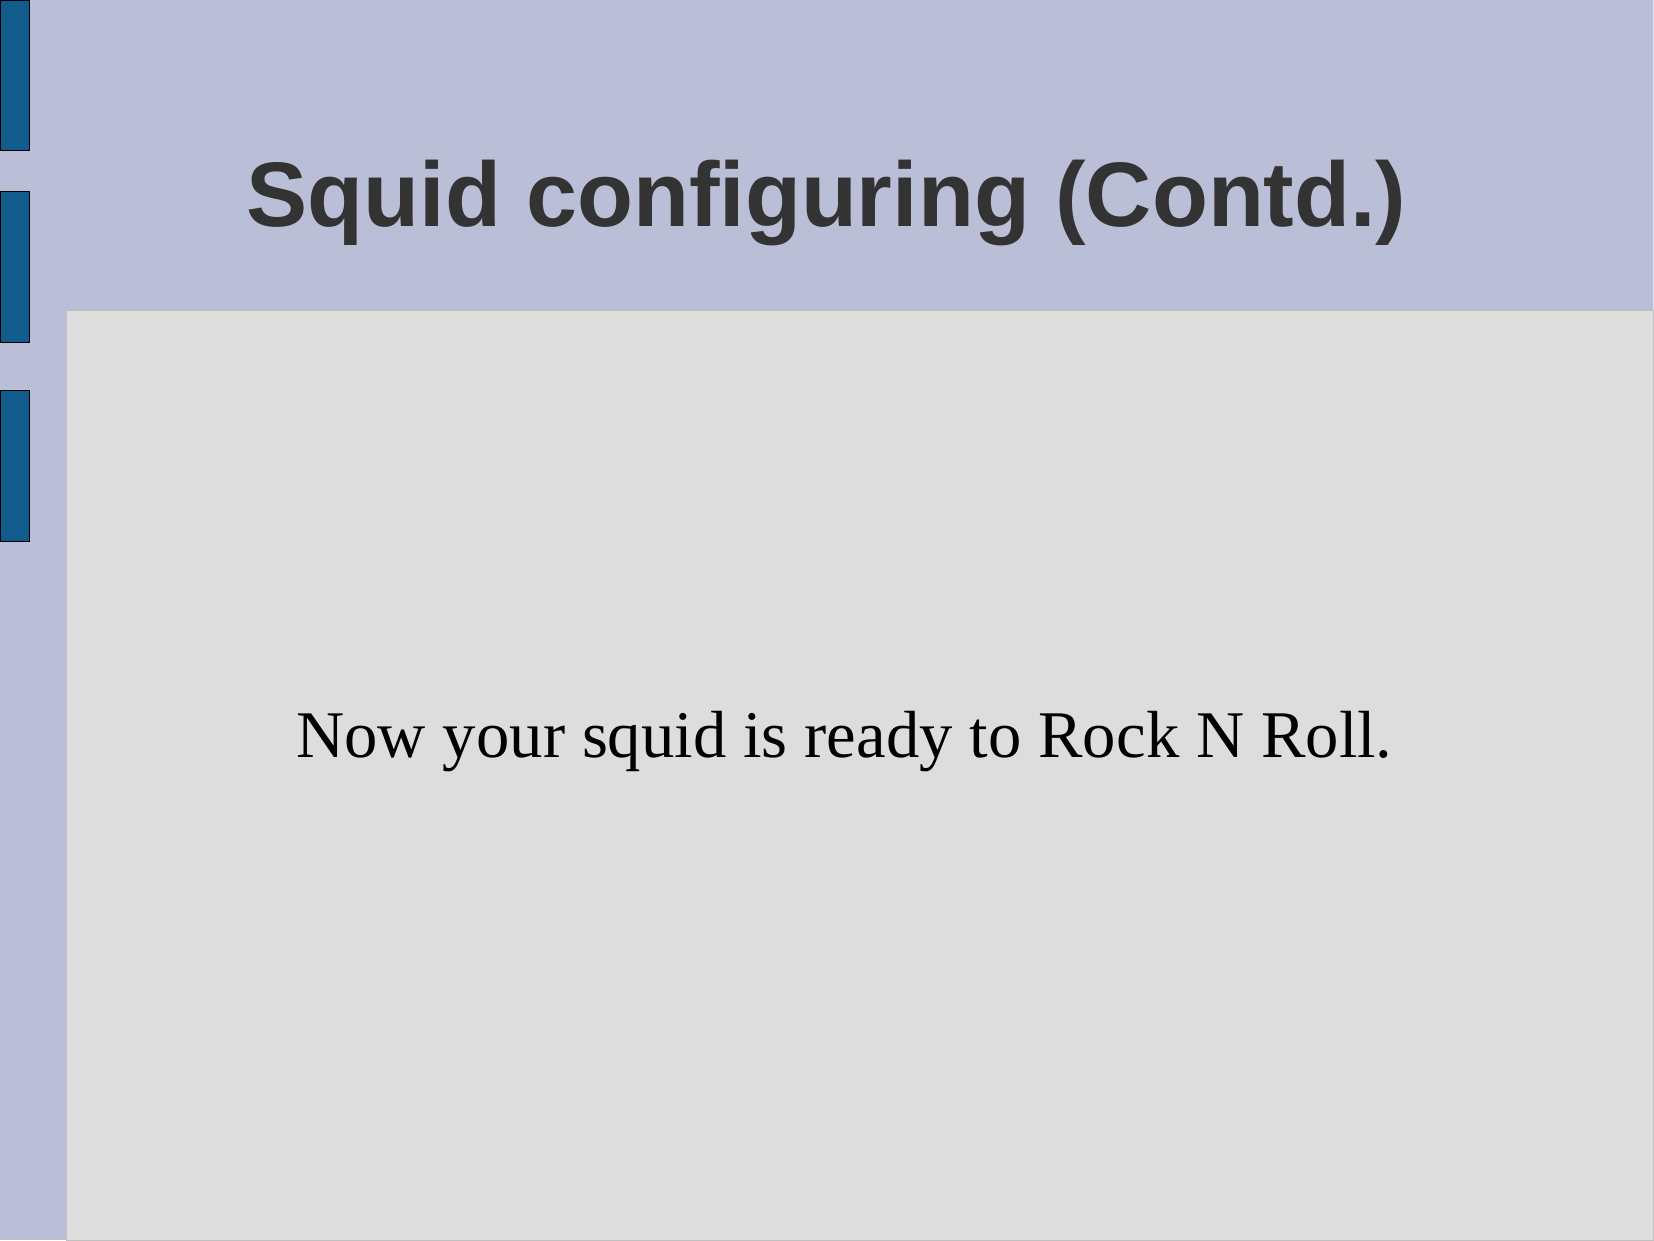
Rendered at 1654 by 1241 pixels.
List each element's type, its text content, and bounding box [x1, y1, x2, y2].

title Squid configuring (Contd.) [121, 91, 1534, 299]
subtitle Now your squid is ready to Rock N Roll. [121, 344, 1534, 1127]
